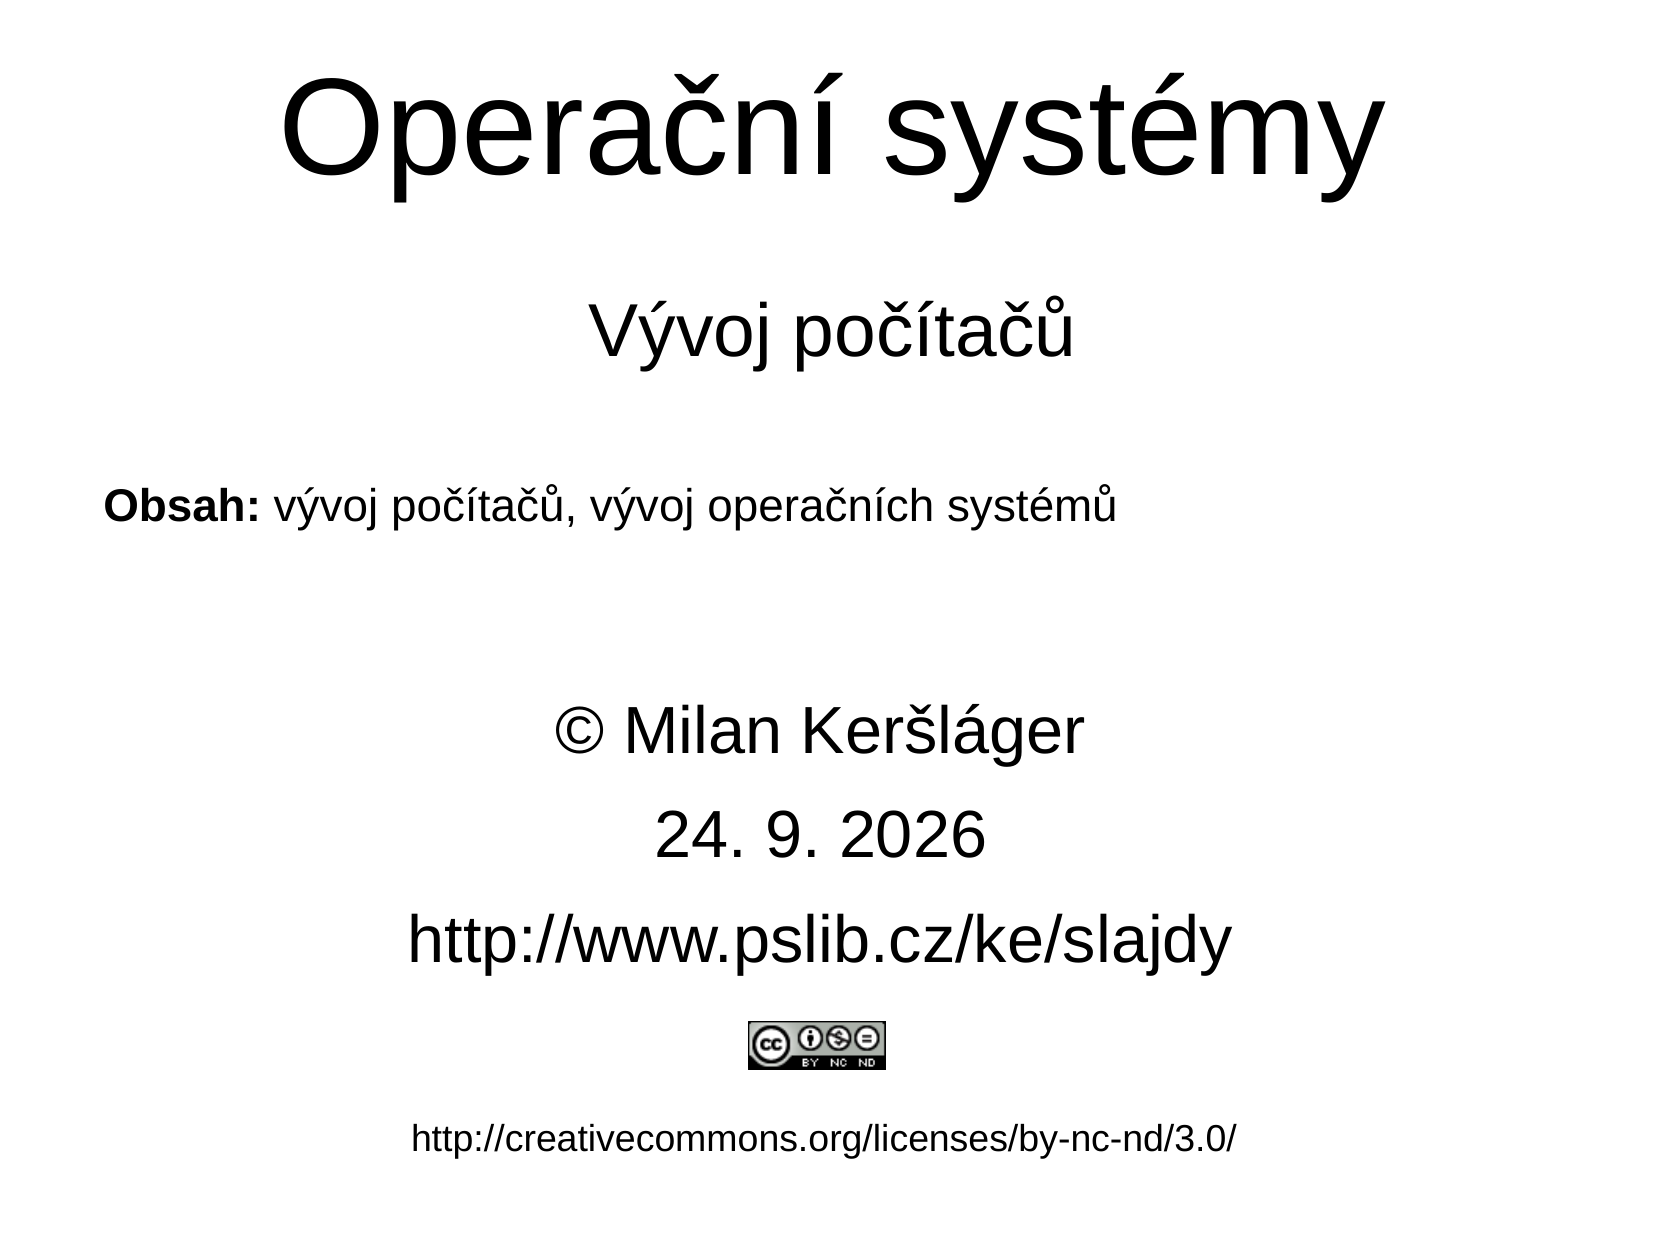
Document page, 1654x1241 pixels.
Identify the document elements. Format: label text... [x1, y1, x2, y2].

title Operační systémy Vývoj počítačů [88, 9, 1577, 414]
picture [748, 1021, 886, 1071]
list © Milan Keršláger 8.3.2010 http://www.pslib.cz/ke/slajdy [76, 693, 1565, 1081]
text_box Obsah: vývoj počítačů, vývoj operačních systémů [88, 472, 1595, 539]
text_box http://creativecommons.org/licenses/by-nc-nd/3.0/ [337, 1110, 1312, 1168]
